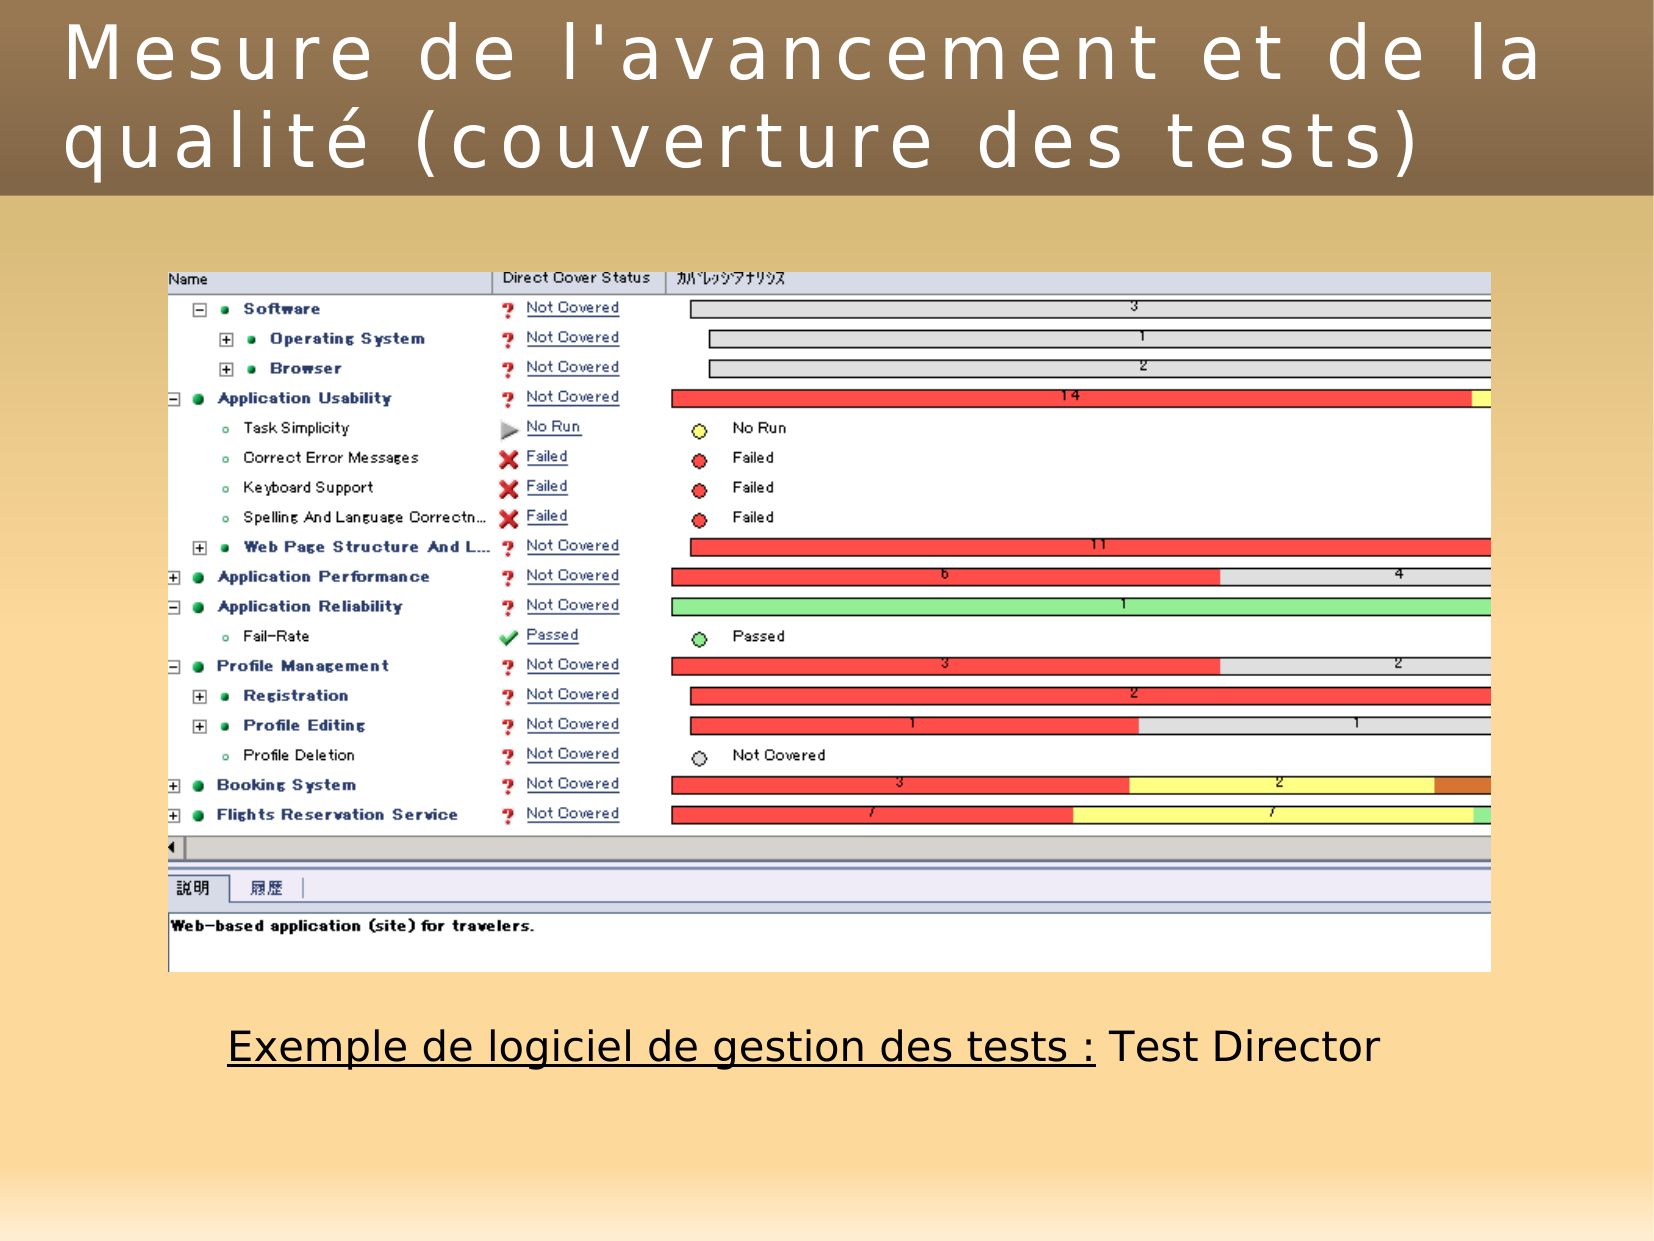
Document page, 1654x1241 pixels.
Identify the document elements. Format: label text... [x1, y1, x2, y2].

title Mesure de l'avancement et de la qualité (couverture des tests) [62, 10, 1598, 185]
text_box Exemple de logiciel de gestion des tests : Test Director [212, 1015, 1442, 1079]
picture [0, 0, 1654, 1241]
